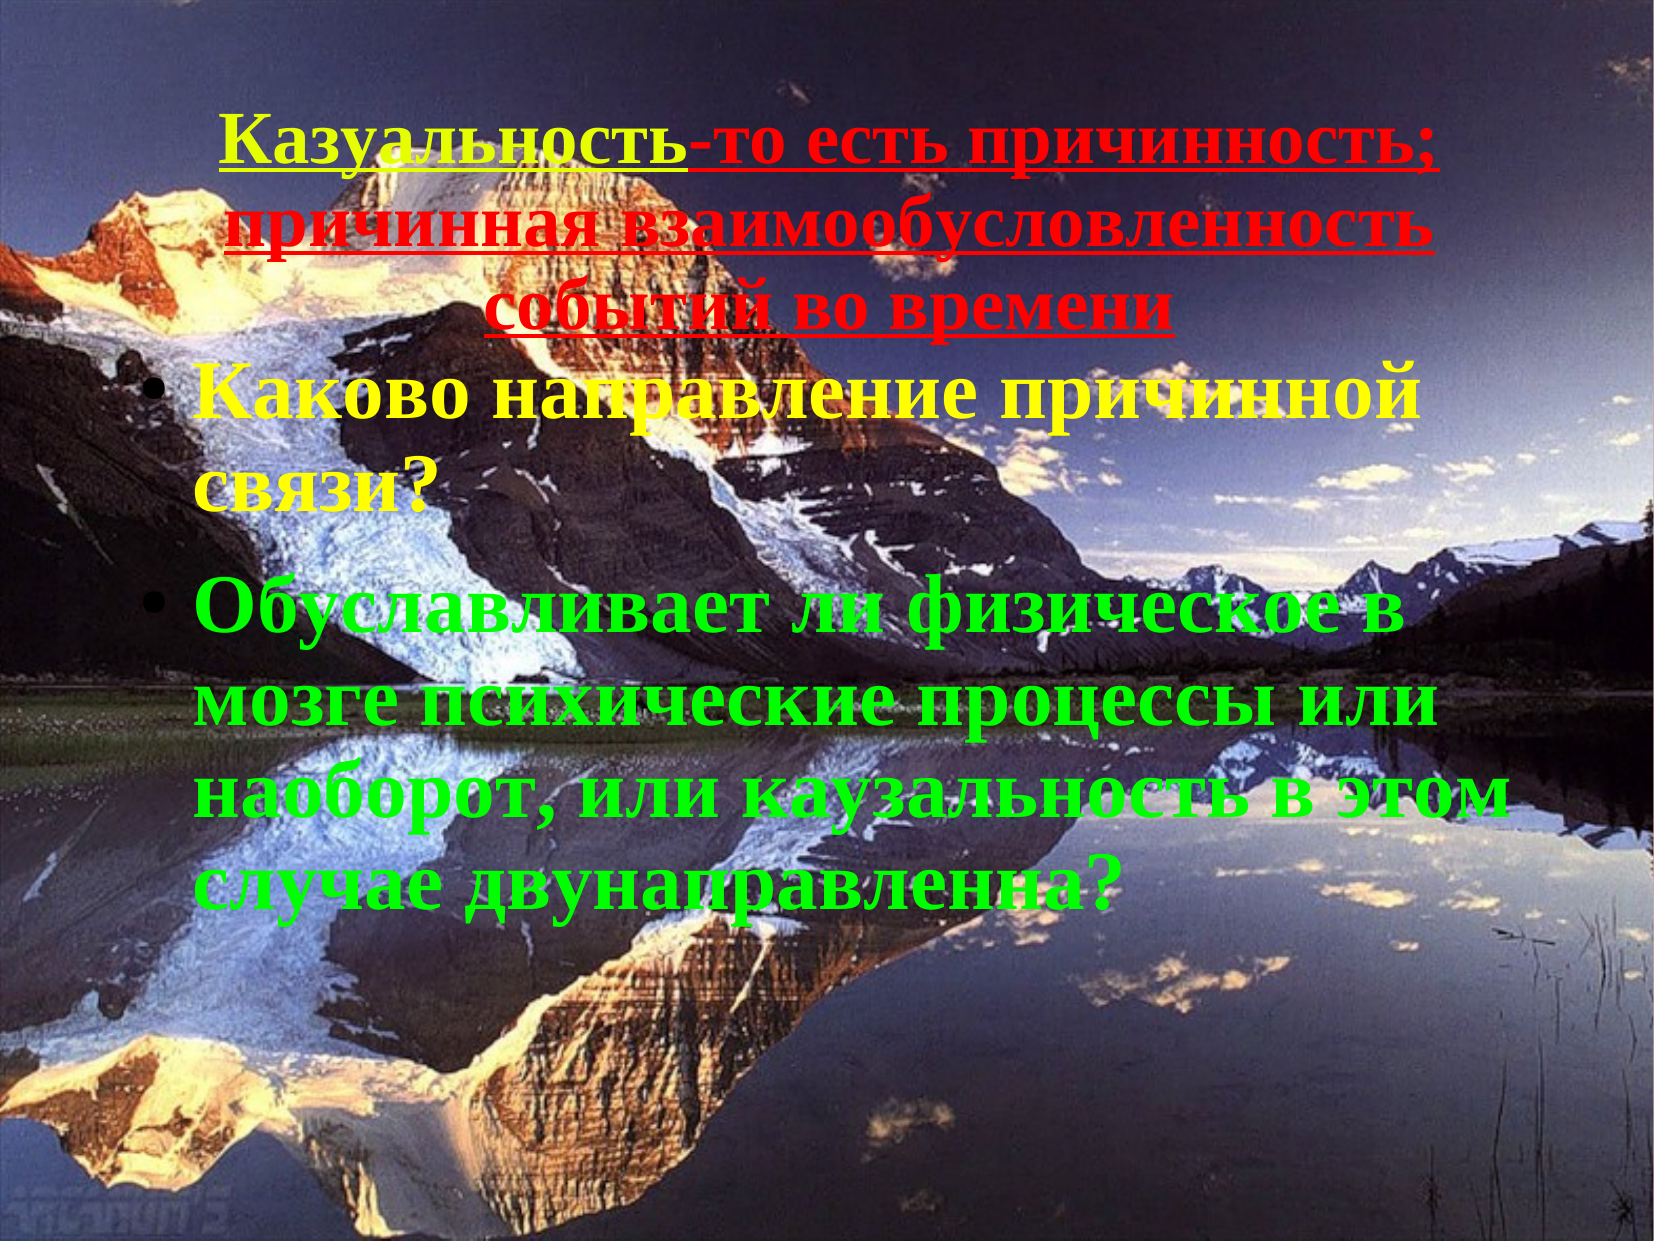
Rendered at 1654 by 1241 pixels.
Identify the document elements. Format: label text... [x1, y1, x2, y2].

picture [0, 0, 1654, 1241]
title Казуальность-то есть причинность; причинная взаимообусловленность событий во времени [123, 96, 1536, 346]
list Каково направление причинной связи? Обуславливает ли физическое в мозге психические процессы или наоборот, или каузальность в этом случае двунаправленна? [121, 344, 1534, 1127]
